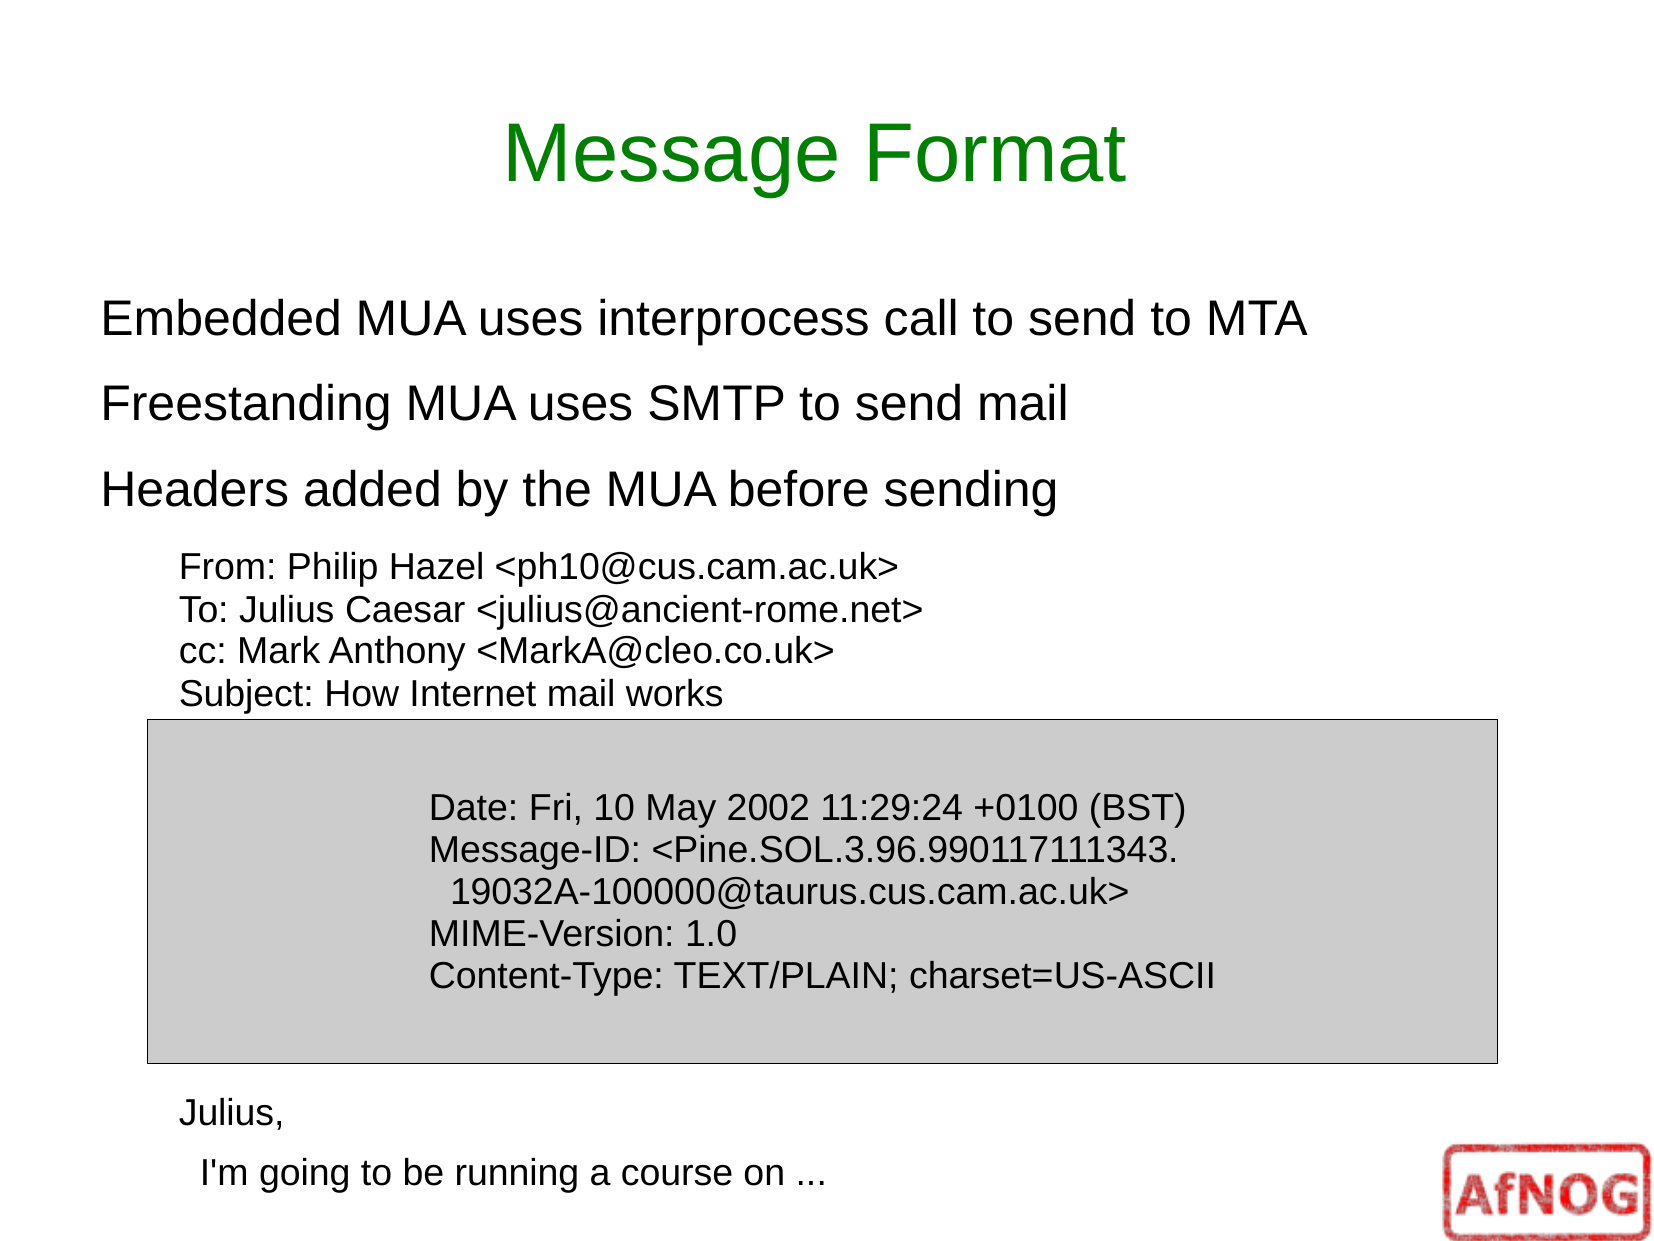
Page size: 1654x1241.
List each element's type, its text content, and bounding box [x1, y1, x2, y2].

picture [1441, 1141, 1654, 1241]
title Message Format [82, 49, 1571, 257]
list Embedded MUA uses inter­process call to send to MTA Freestanding MUA uses SMTP to send mail Headers added by the MUA before sending From: Philip Hazel <ph10@cus.cam.ac.uk> To: Julius Caesar <julius@ancient-rome.net> cc: Mark Anthony <MarkA@cleo.co.uk> Subject: How Internet mail works Julius, I'm going to be running a course on ... [82, 290, 1571, 1194]
text_box Date: Fri, 10 May 2002 11:29:24 +0100 (BST) Message-ID: <Pine.SOL.3.96.990117111343. 19032A-100000@taurus.cus.cam.ac.uk> MIME-Version: 1.0 Content-Type: TEXT/PLAIN; charset=US-ASCII [147, 719, 1498, 1064]
